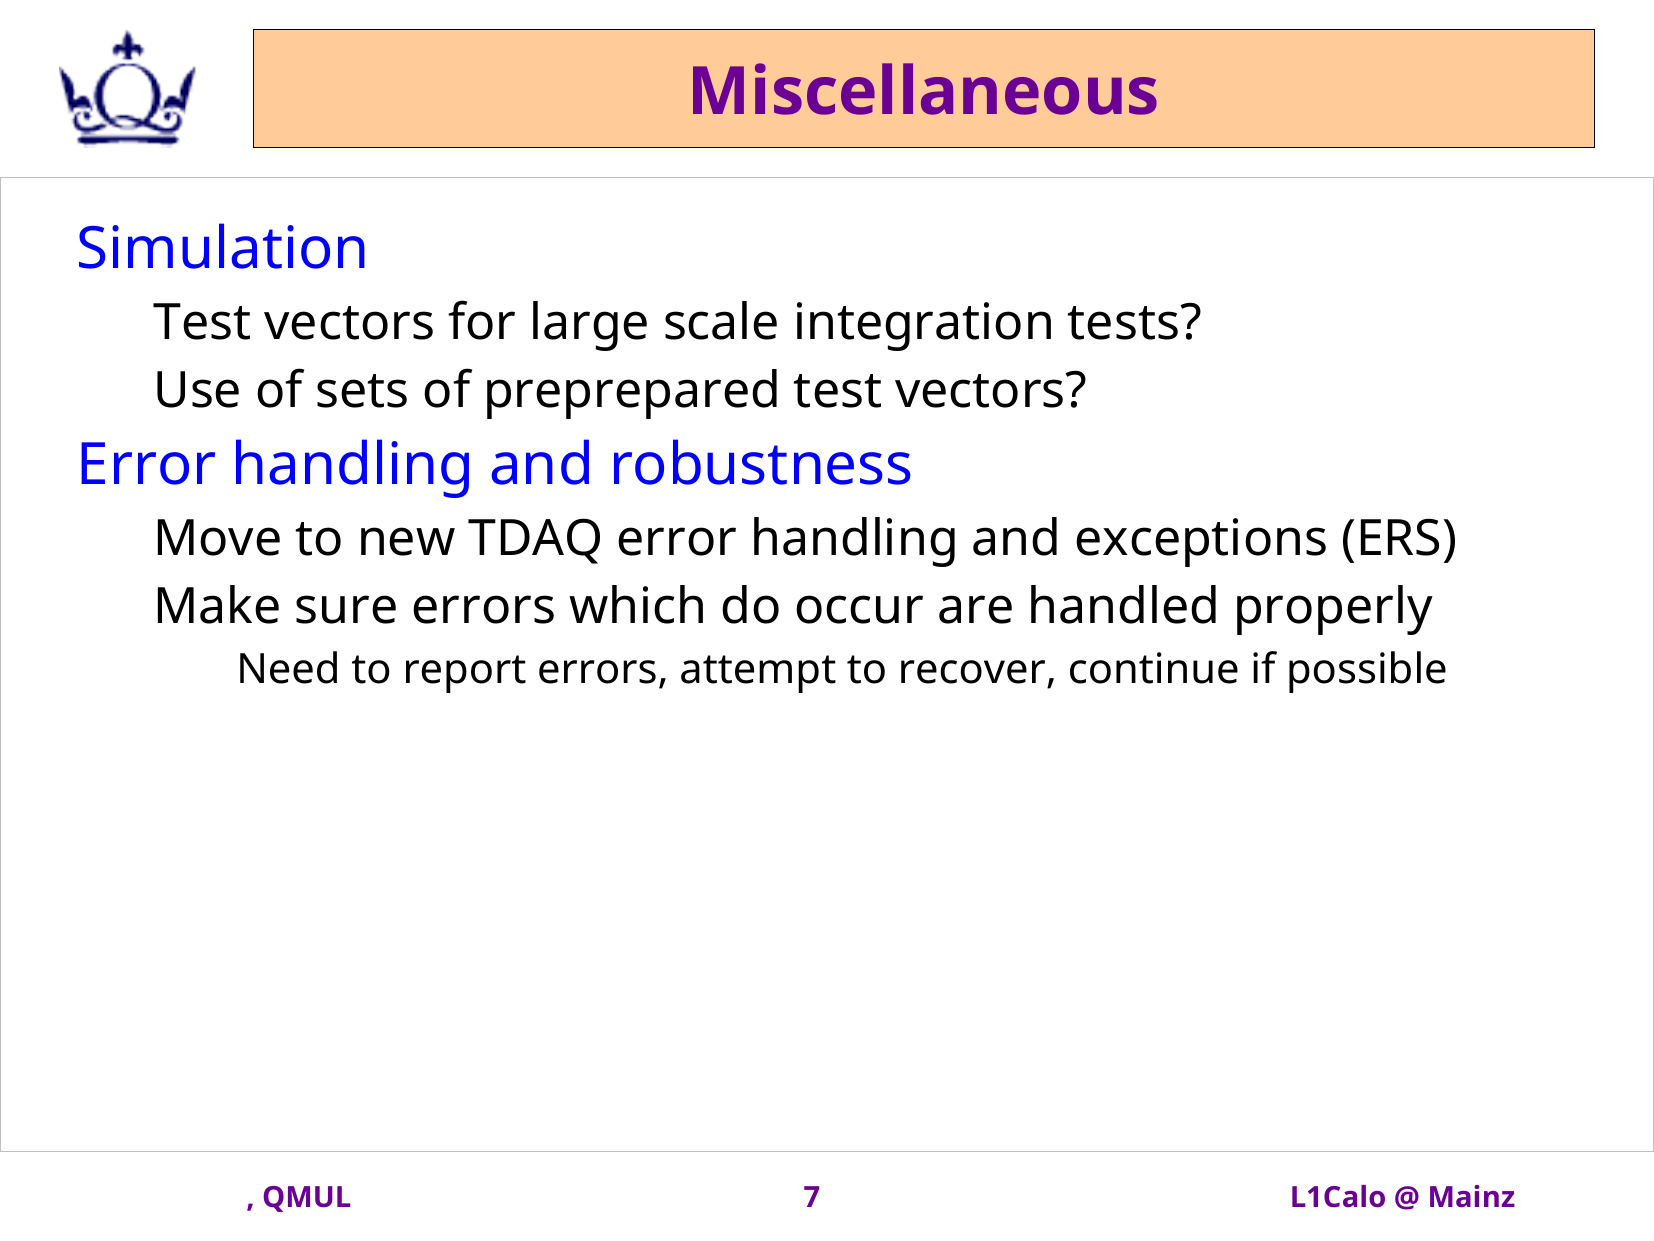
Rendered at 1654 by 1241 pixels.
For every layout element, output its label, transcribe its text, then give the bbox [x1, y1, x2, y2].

list Simulation Test vectors for large scale integration tests? Use of sets of preprepared test vectors? Error handling and robustness Move to new TDAQ error handling and exceptions (ERS) Make sure errors which do occur are handled properly Need to report errors, attempt to recover, continue if possible [59, 206, 1603, 1127]
picture [59, 29, 200, 148]
title Miscellaneous [253, 29, 1595, 148]
